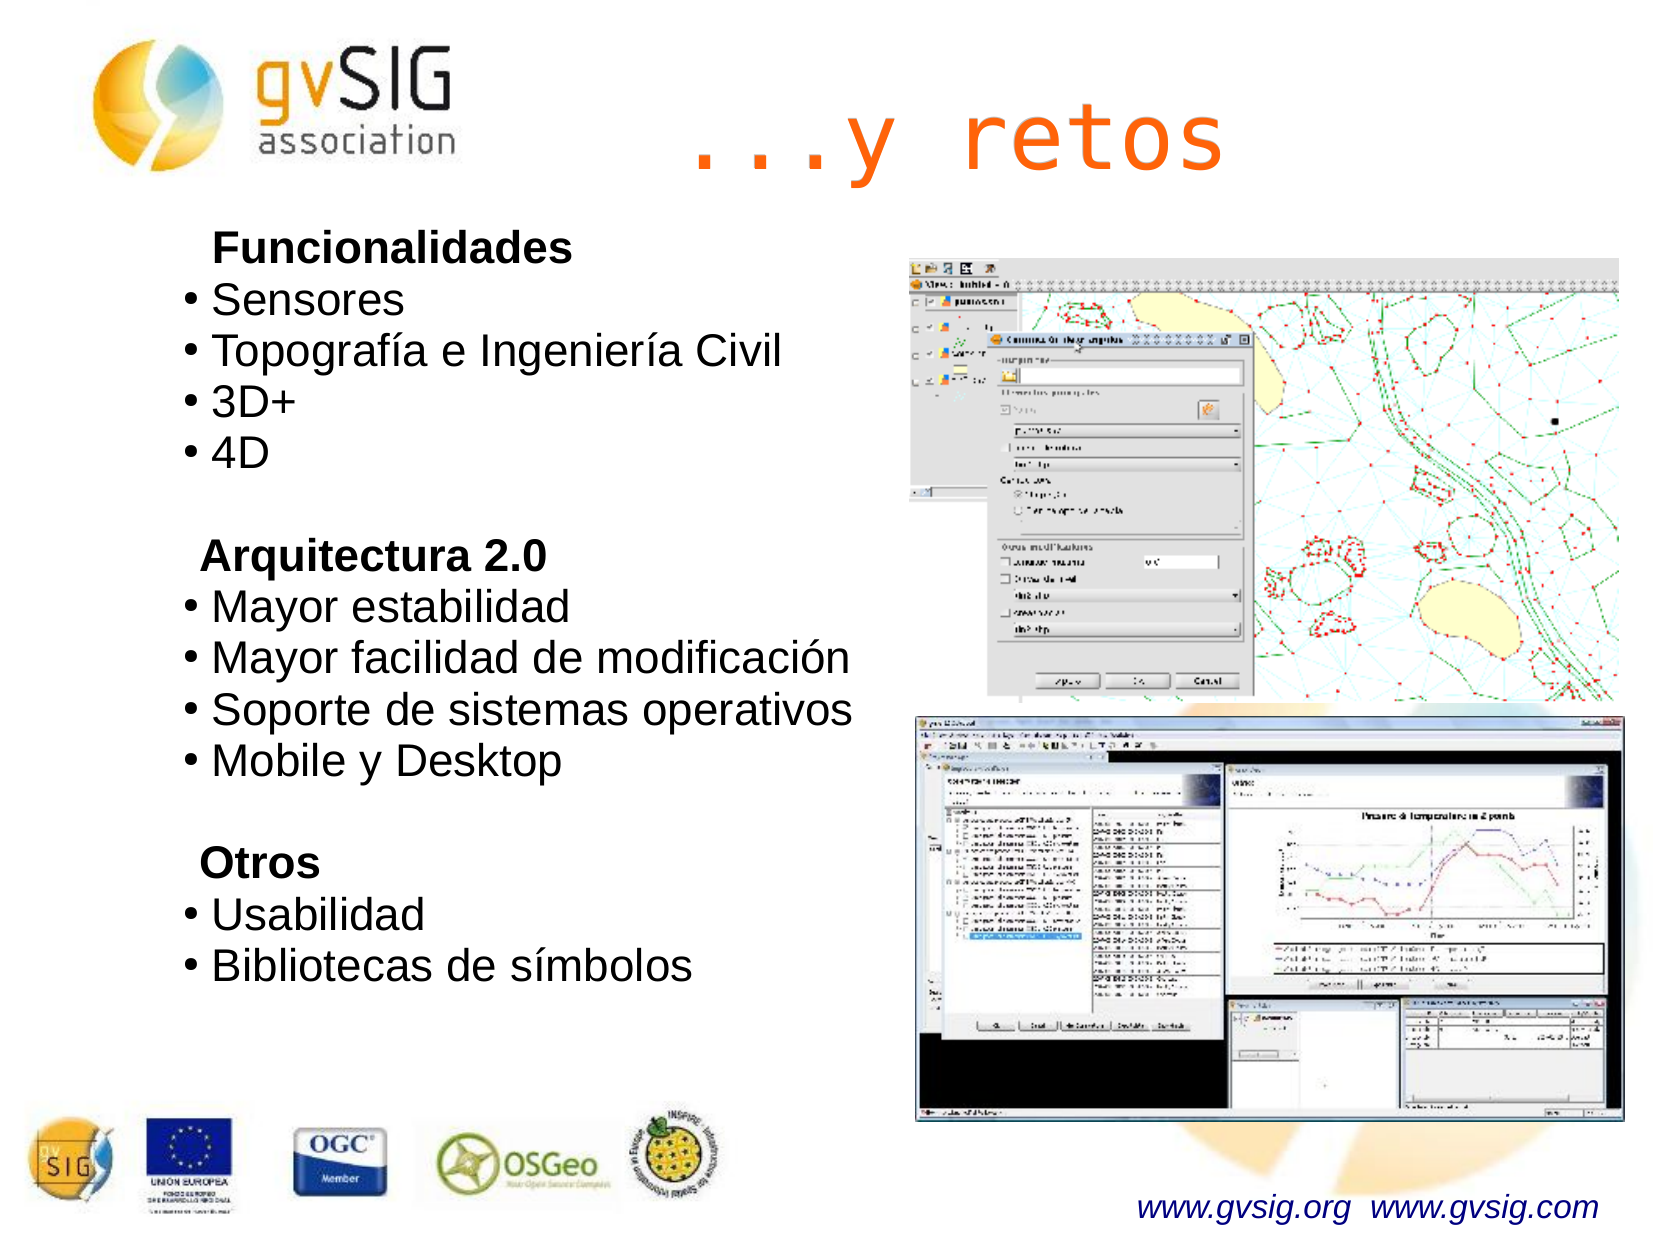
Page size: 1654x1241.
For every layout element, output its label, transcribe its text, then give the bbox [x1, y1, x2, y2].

picture [1167, 1205, 1174, 1217]
picture [1512, 1202, 1522, 1216]
picture [1400, 1205, 1407, 1217]
text_box Funcionalidades Sensores Topografía e Ingeniería Civil 3D+ 4D Arquitectura 2.0 Mayor estabilidad Mayor facilidad de modificación Soporte de sistemas operativos Mobile y Desktop Otros Usabilidad Bibliotecas de símbolos [168, 214, 1306, 1153]
picture [1585, 1202, 1594, 1217]
picture [1336, 1202, 1346, 1216]
picture [1557, 1202, 1567, 1216]
picture [1453, 1202, 1463, 1216]
picture [1575, 1202, 1584, 1217]
picture [1191, 1205, 1198, 1217]
picture [1220, 1202, 1230, 1216]
picture [1143, 1205, 1150, 1217]
picture [1411, 1201, 1420, 1217]
text_box ...y retos [248, 76, 1654, 199]
picture [0, 0, 1653, 1217]
picture [1178, 1201, 1187, 1217]
picture [1377, 1205, 1384, 1217]
picture [1154, 1201, 1163, 1217]
picture [1388, 1203, 1396, 1217]
picture [1307, 1202, 1317, 1216]
picture [1424, 1205, 1431, 1217]
picture [1279, 1202, 1289, 1216]
